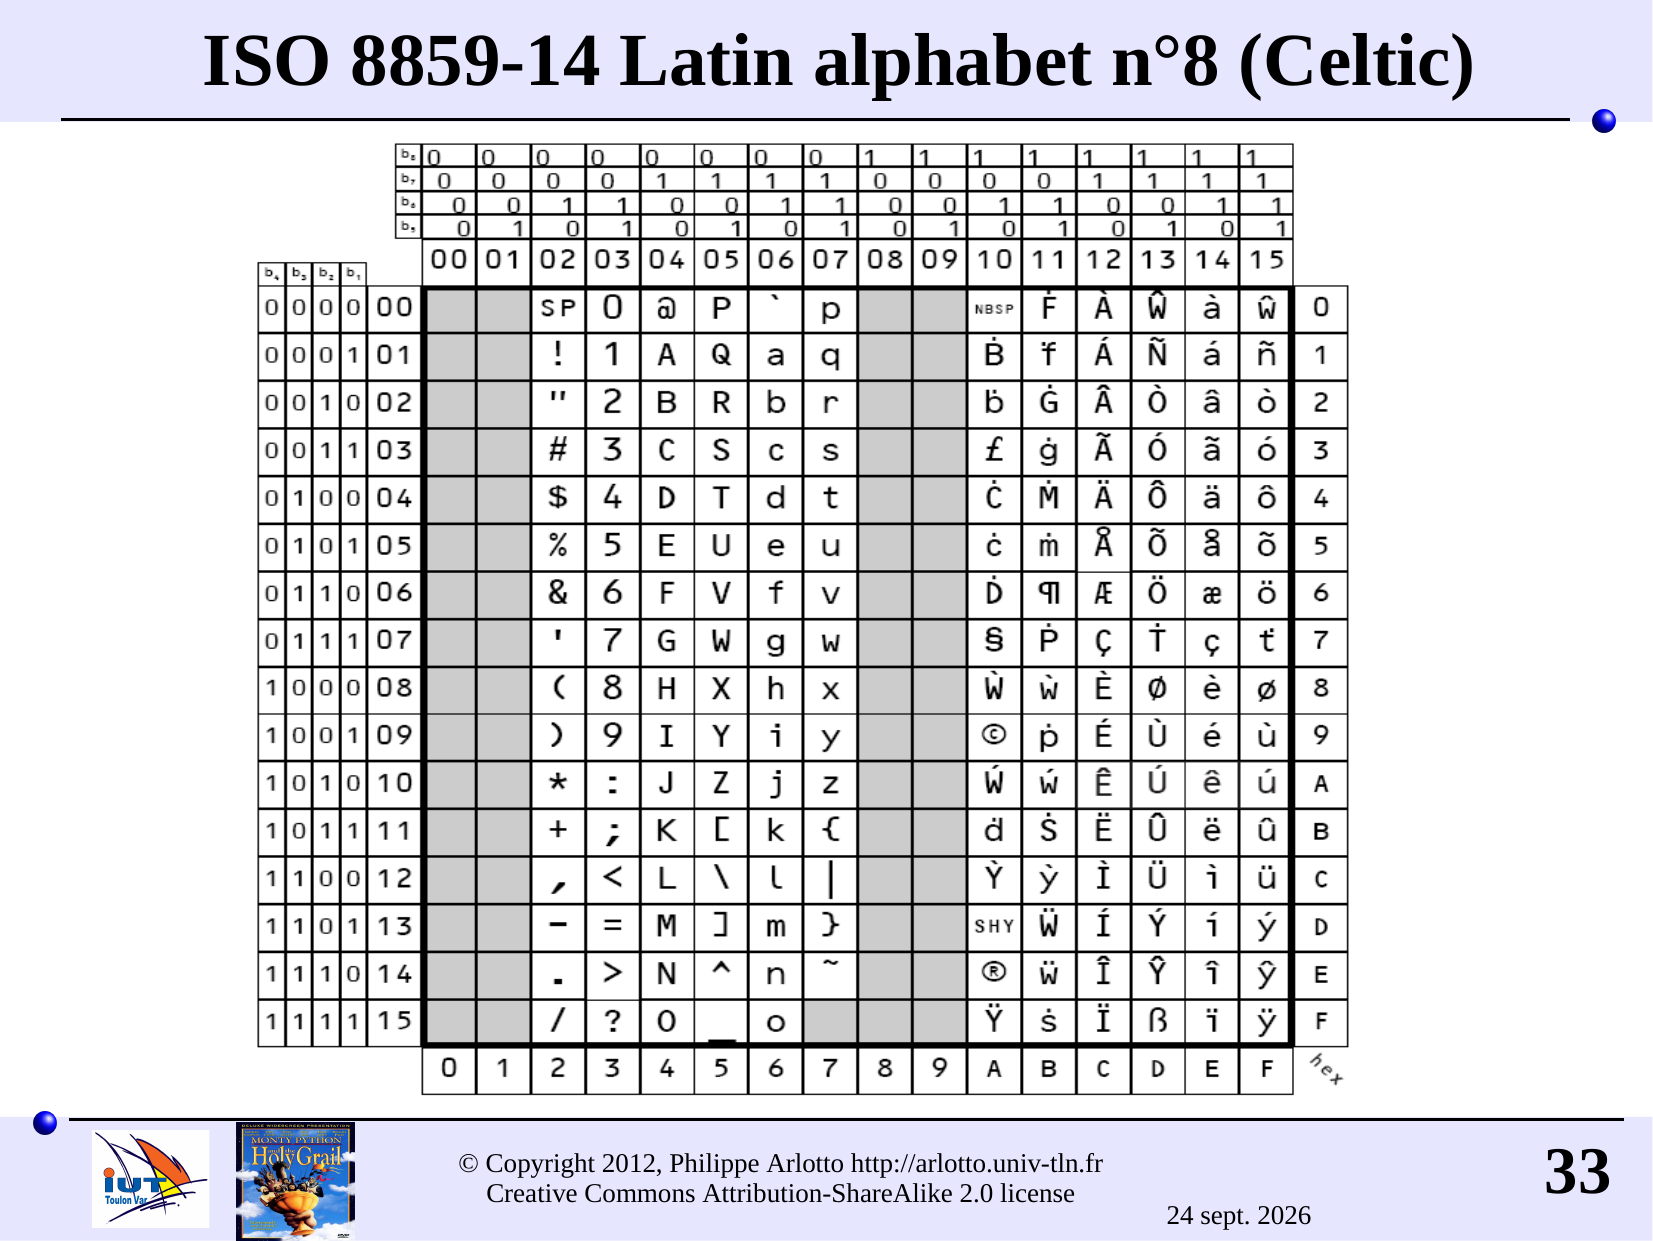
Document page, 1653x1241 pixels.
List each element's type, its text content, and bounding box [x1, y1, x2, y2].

title ISO 8859-14 Latin alphabet n°8 (Celtic) [95, 14, 1585, 107]
picture [236, 1122, 355, 1241]
picture [206, 123, 1359, 1099]
